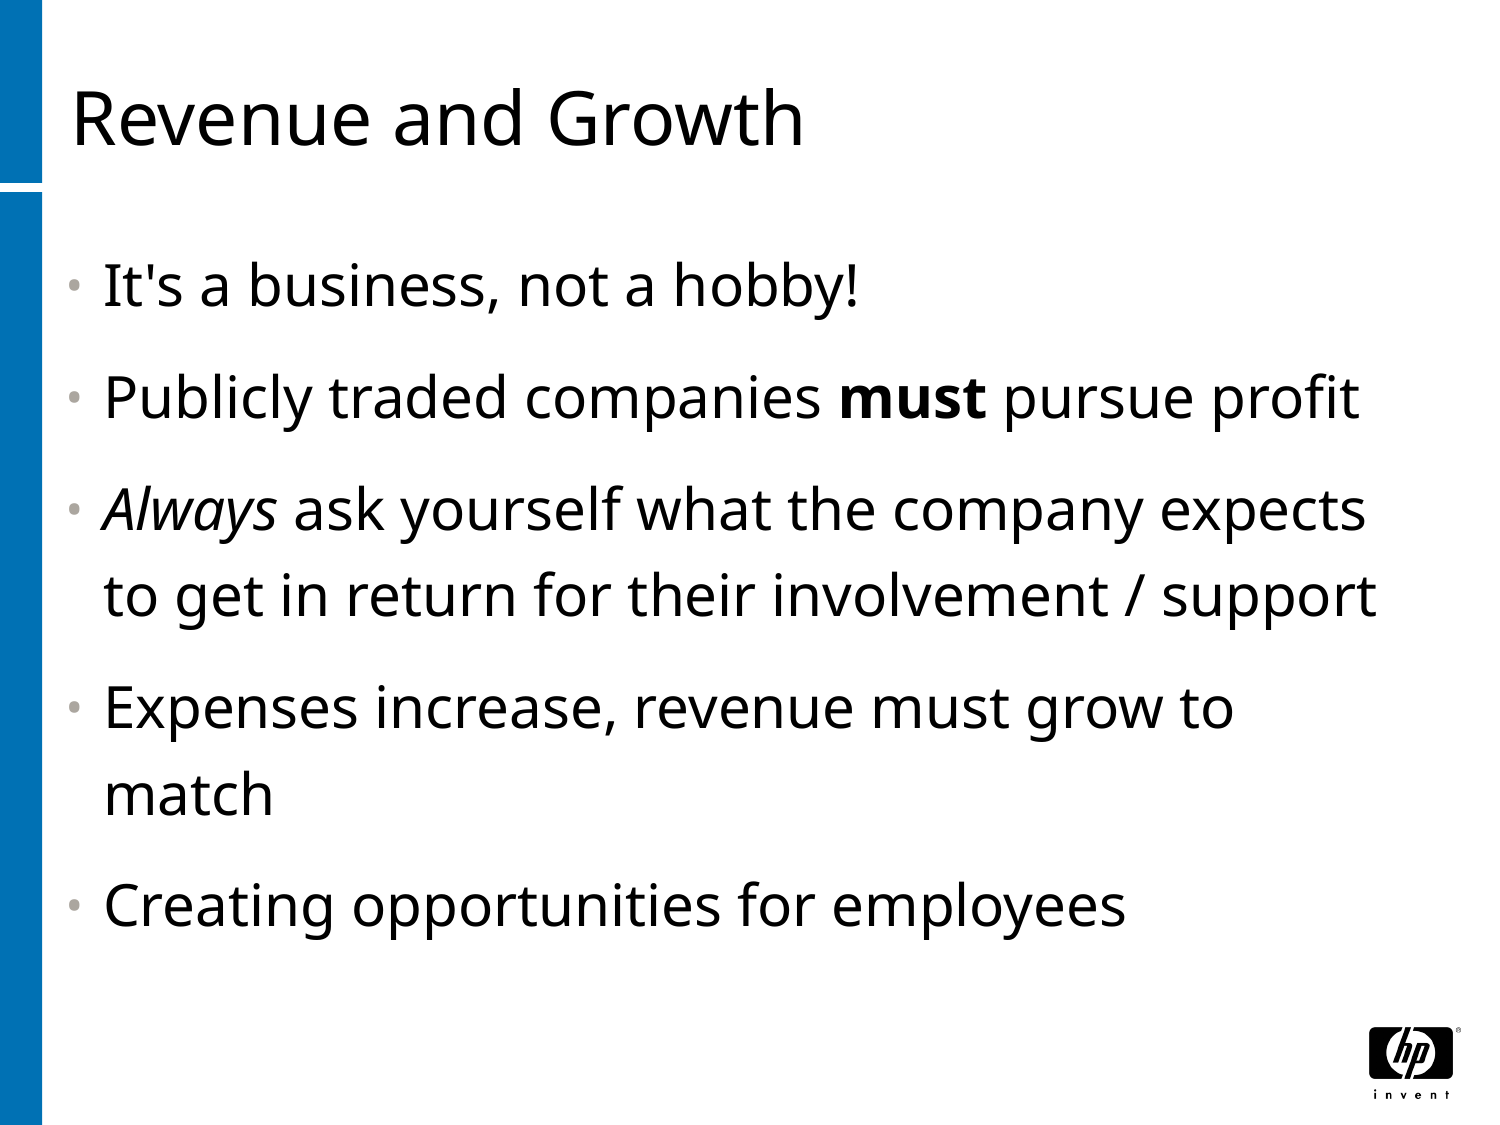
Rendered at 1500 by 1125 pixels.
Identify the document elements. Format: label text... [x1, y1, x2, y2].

title Revenue and Growth [70, 18, 1422, 206]
list It's a business, not a hobby! Publicly traded companies must pursue profit Always ask yourself what the company expects to get in return for their involvement / support Expenses increase, revenue must grow to match Creating opportunities for employees [65, 237, 1422, 981]
picture [1369, 1027, 1461, 1099]
